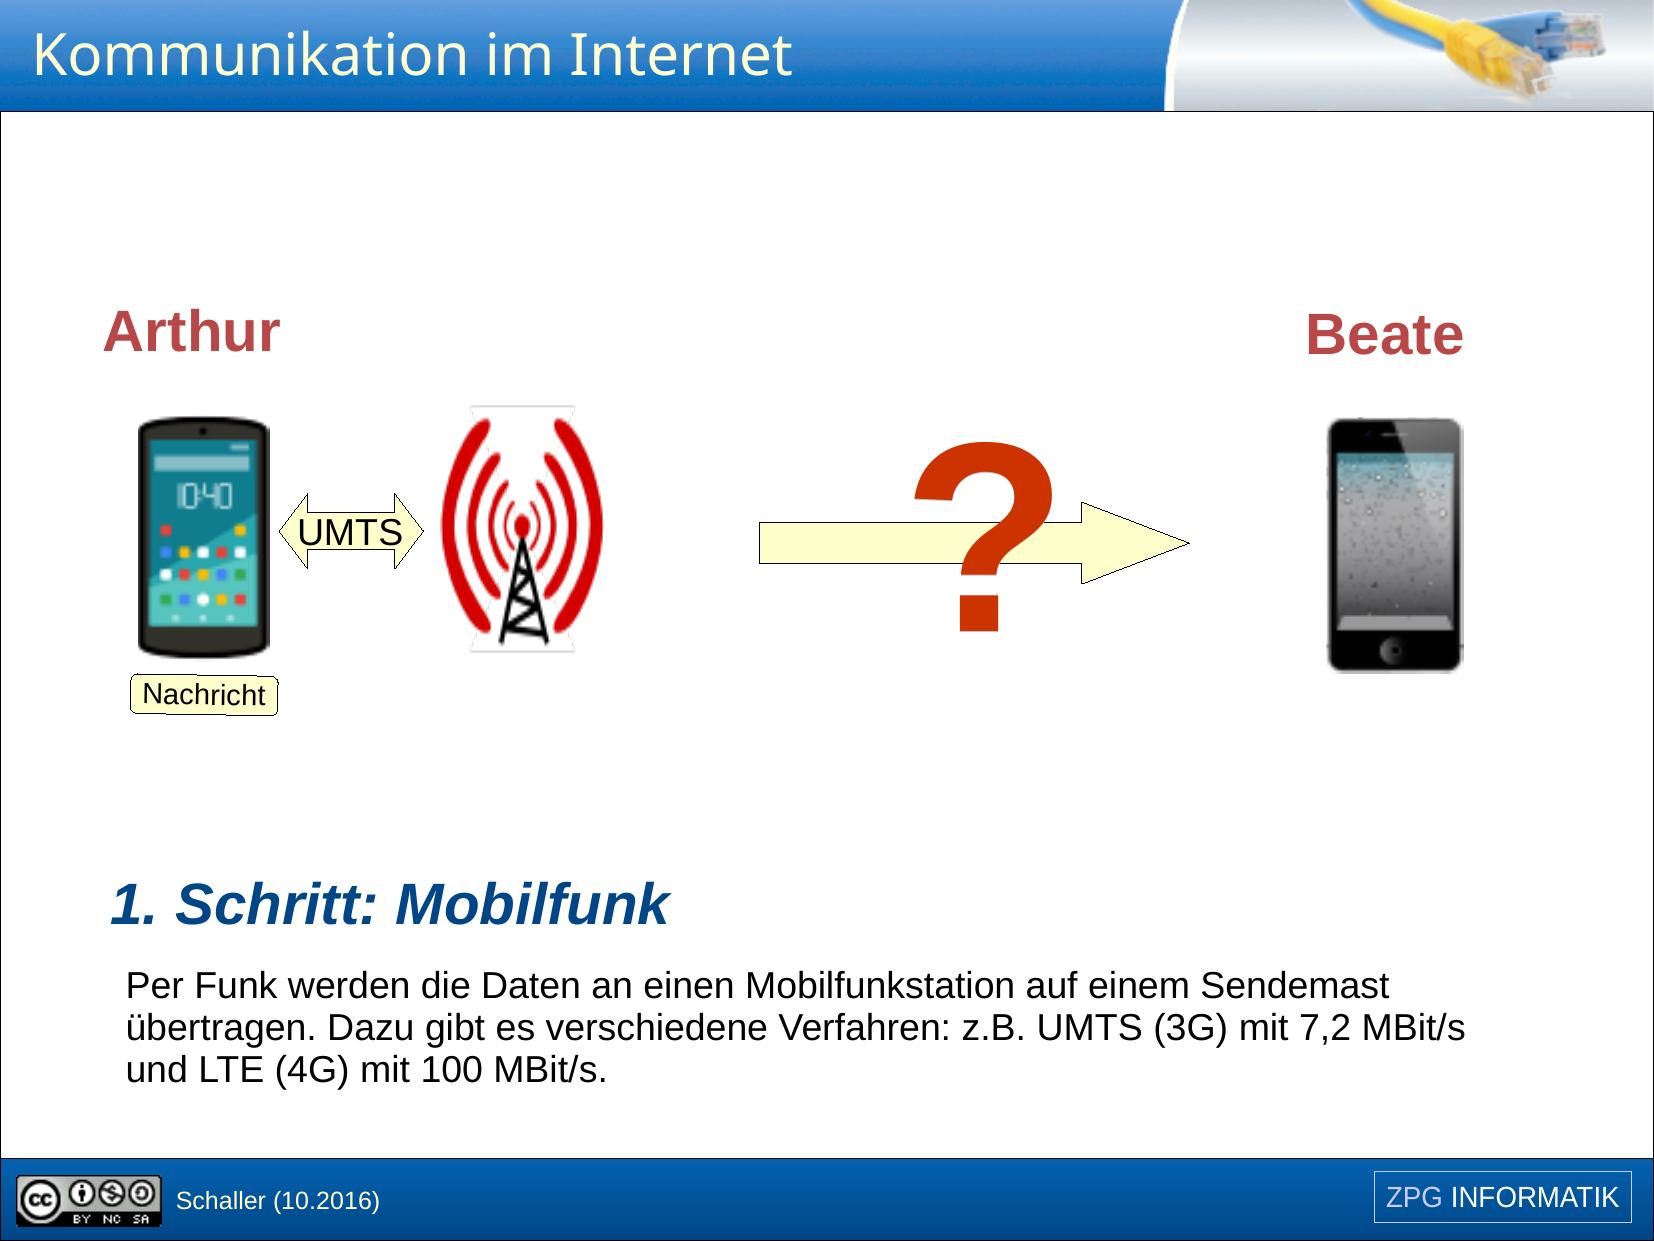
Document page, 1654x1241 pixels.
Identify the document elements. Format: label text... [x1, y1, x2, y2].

title Kommunikation im Internet [31, 14, 1151, 92]
picture [437, 392, 609, 668]
text_box Nachricht [130, 673, 279, 716]
text_box [759, 522, 887, 564]
text_box [1073, 502, 1190, 584]
text_box Beate [1291, 294, 1480, 376]
text_box [300, 493, 308, 503]
text_box Per Funk werden die Daten an einen Mobilfunkstation auf einem Sendemast übertragen. Dazu gibt es verschiedene Verfahren: z.B. UMTS (3G) mit 7,2 MBit/s und LTE (4G) mit 100 MBit/s. [110, 957, 1511, 1099]
picture [1326, 417, 1464, 674]
text_box [394, 493, 403, 503]
text_box [394, 561, 401, 569]
picture [16, 1175, 162, 1227]
text_box Arthur [88, 291, 296, 373]
text_box ? [887, 379, 1073, 697]
text_box UMTS [282, 503, 535, 561]
picture [0, 0, 1654, 111]
text_box [301, 561, 308, 569]
picture [138, 415, 270, 662]
text_box 1. Schritt: Mobilfunk [95, 864, 1059, 952]
